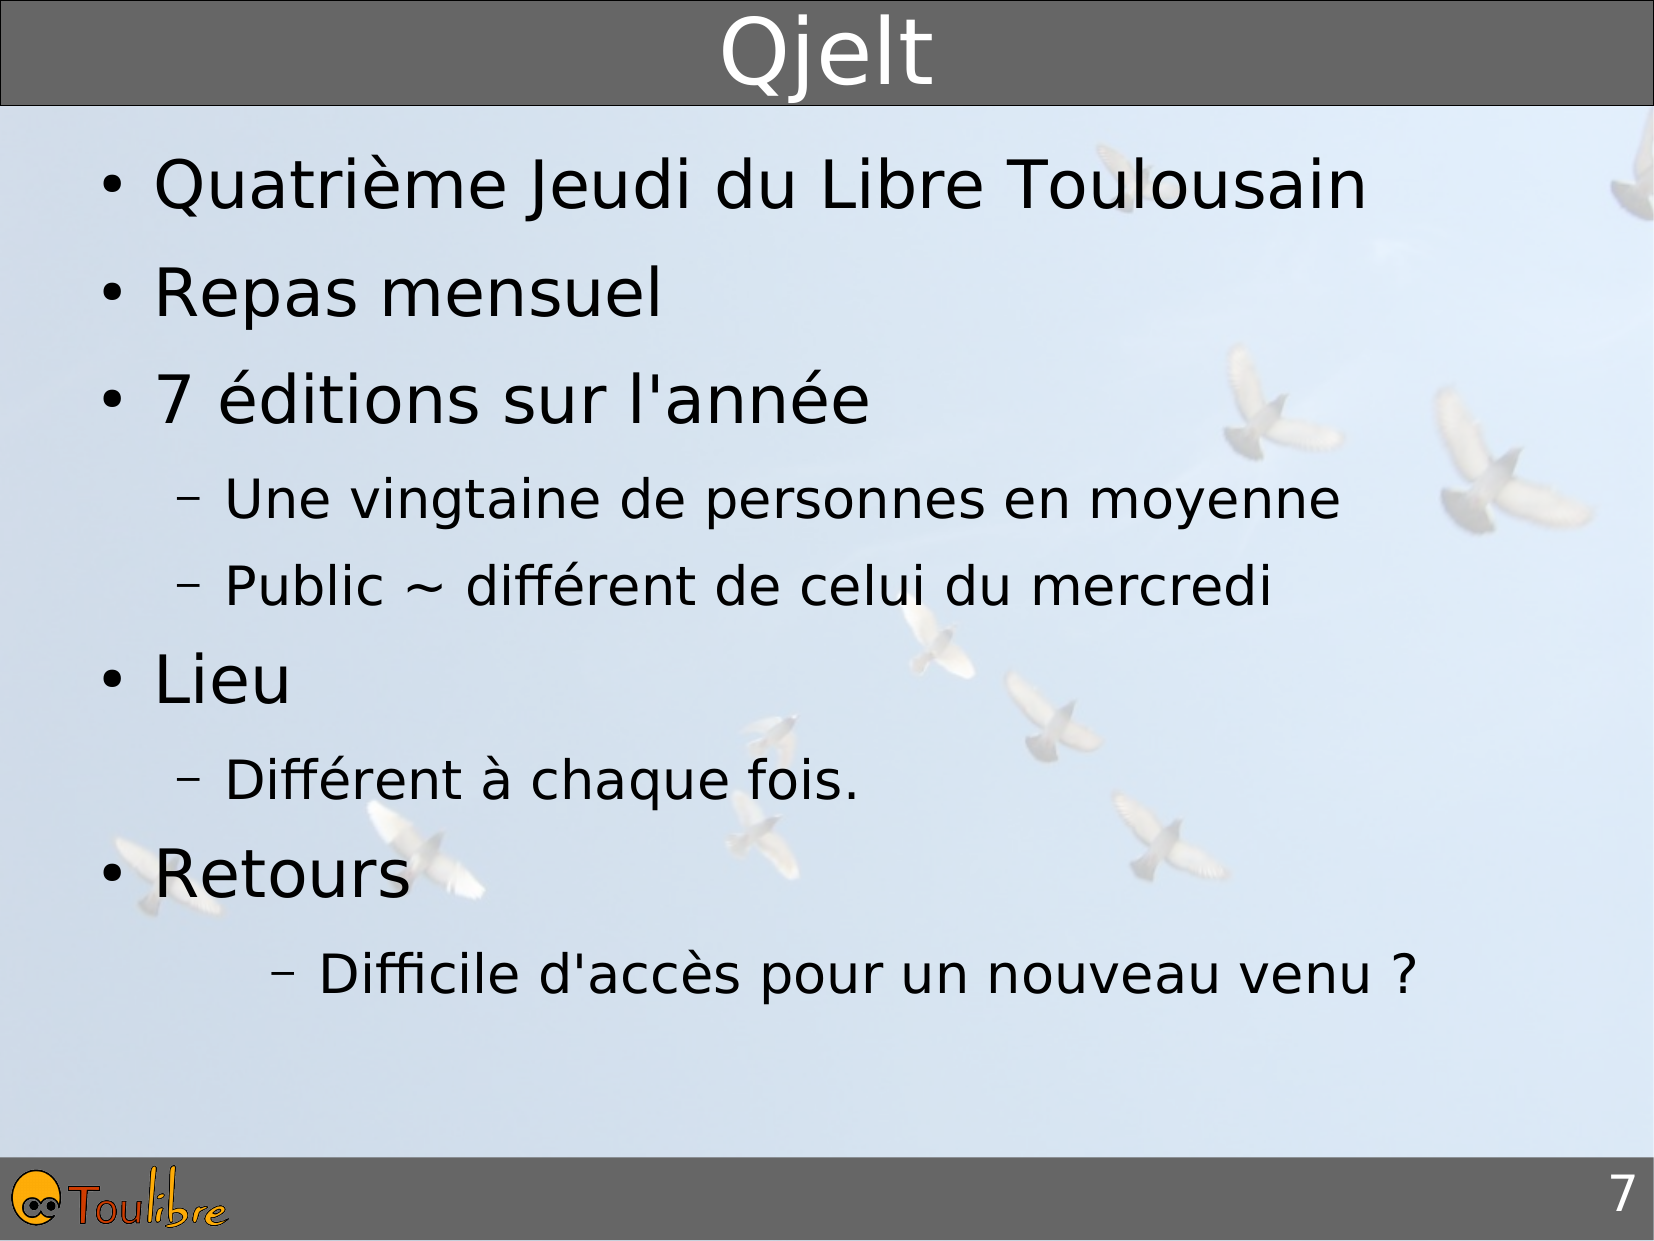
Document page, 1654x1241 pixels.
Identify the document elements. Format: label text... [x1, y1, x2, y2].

picture [11, 1165, 229, 1228]
list Quatrième Jeudi du Libre Toulousain Repas mensuel 7 éditions sur l'année Une vingtaine de personnes en moyenne Public ~ différent de celui du mercredi Lieu Différent à chaque fois. Retours Difficile d'accès pour un nouveau venu ? [82, 146, 1571, 1094]
title Qjelt [0, 0, 1654, 107]
